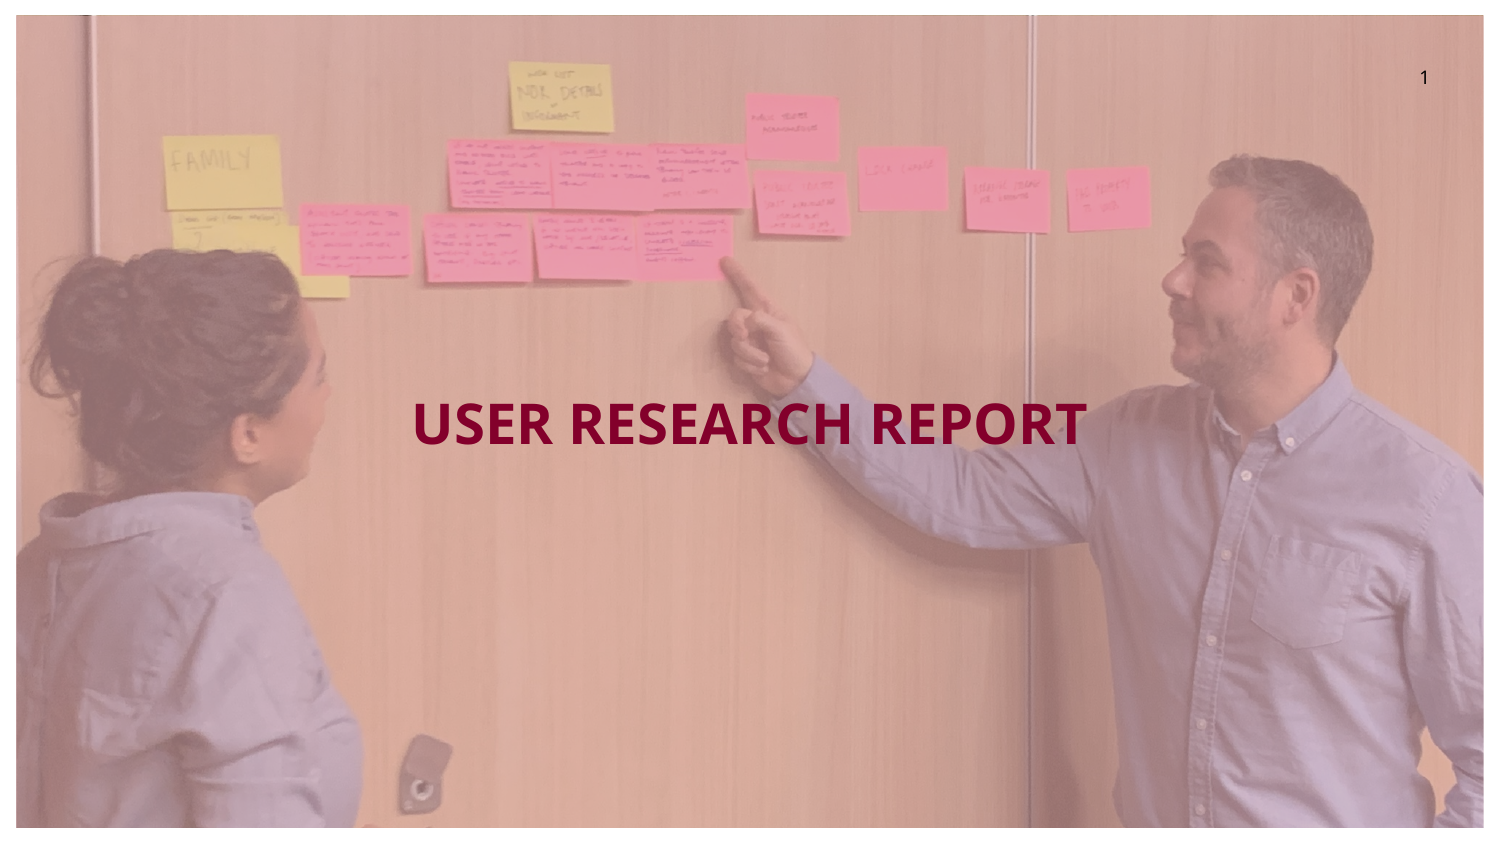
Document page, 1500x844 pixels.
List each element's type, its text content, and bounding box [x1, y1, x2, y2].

text_box [16, 464, 1484, 828]
title USER RESEARCH REPORT [0, 380, 1500, 464]
text_box [16, 15, 1484, 380]
slide_number <number> [1388, 65, 1431, 111]
